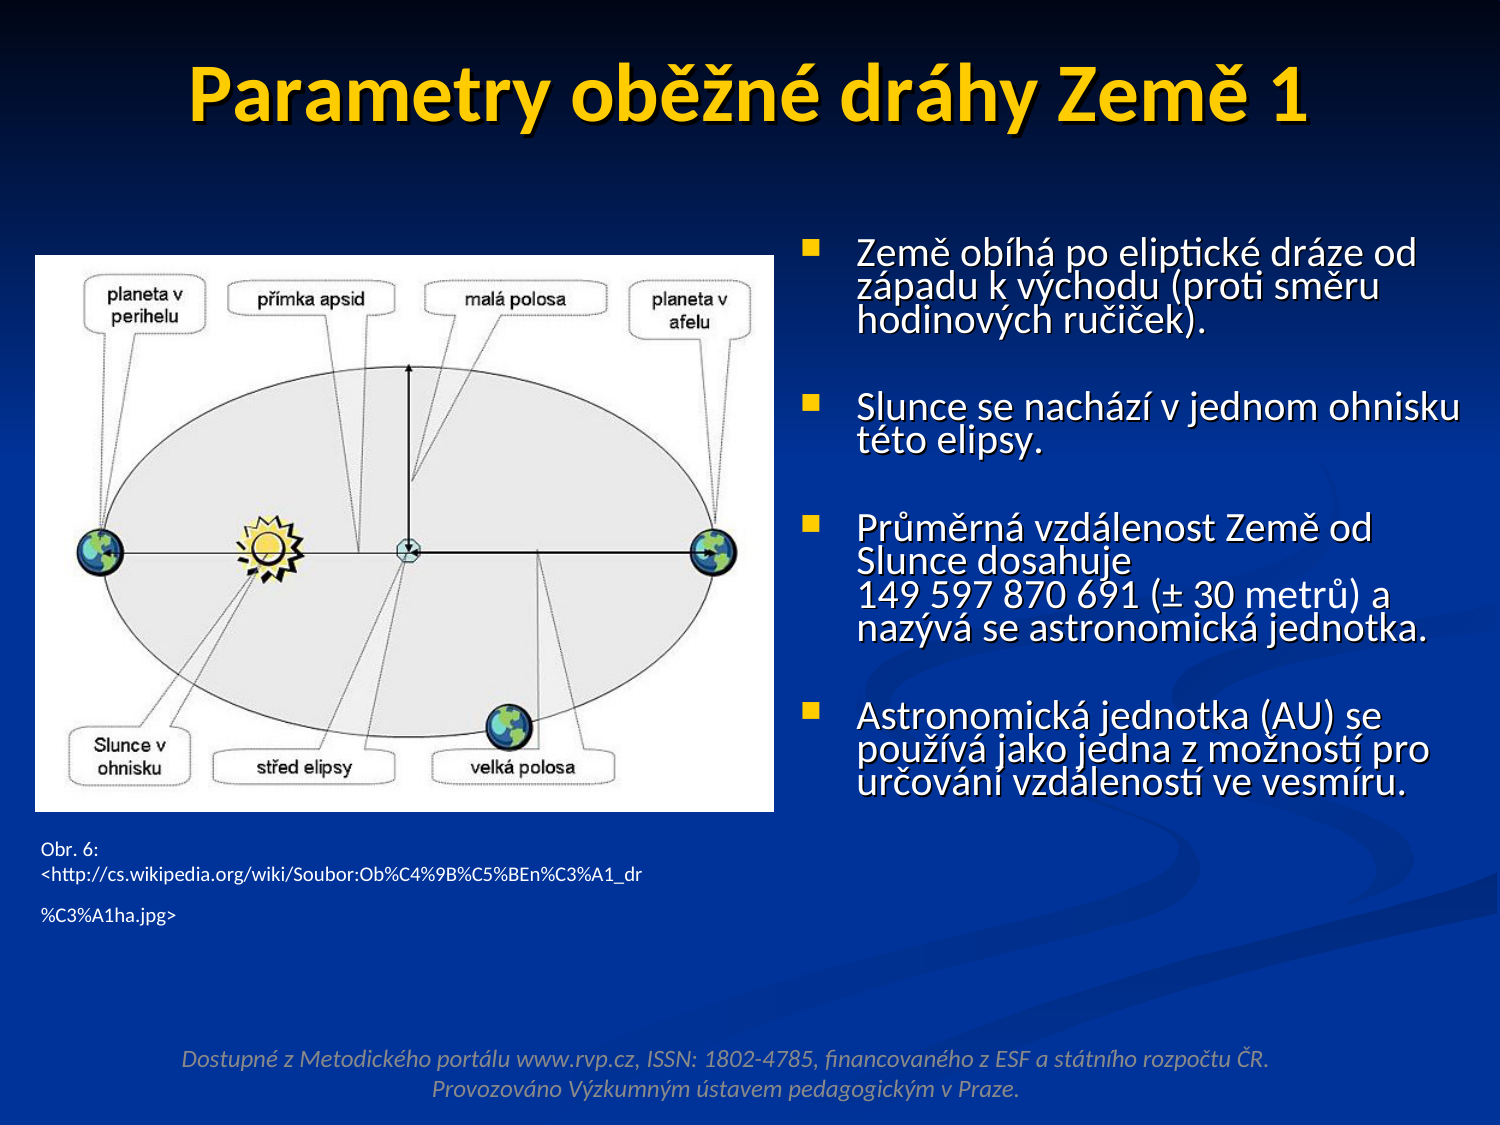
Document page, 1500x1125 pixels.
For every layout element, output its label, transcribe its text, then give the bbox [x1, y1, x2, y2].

list Země obíhá po eliptické dráze od západu k východu (proti směru hodinových ručiček). Slunce se nachází v jednom ohnisku této elipsy. Průměrná vzdálenost Země od Slunce dosahuje 149 597 870 691 (± 30 metrů) a nazývá se astronomická jednotka. Astronomická jednotka (AU) se používá jako jedna z možností pro určování vzdáleností ve vesmíru. [785, 231, 1495, 1024]
title Parametry oběžné dráhy Země 1 [75, 7, 1426, 195]
picture [35, 255, 774, 812]
text_box Obr. 6: <http://cs.wikipedia.org/wiki/Soubor:Ob%C4%9B%C5%BEn%C3%A1_dr%C3%A1ha.jpg> [26, 827, 774, 938]
text_box Dostupné z Metodického portálu www.rvp.cz, ISSN: 1802-4785, financovaného z ESF a státního rozpočtu ČR. Provozováno Výzkumným ústavem pedagogickým v Praze. [105, 1042, 1348, 1103]
